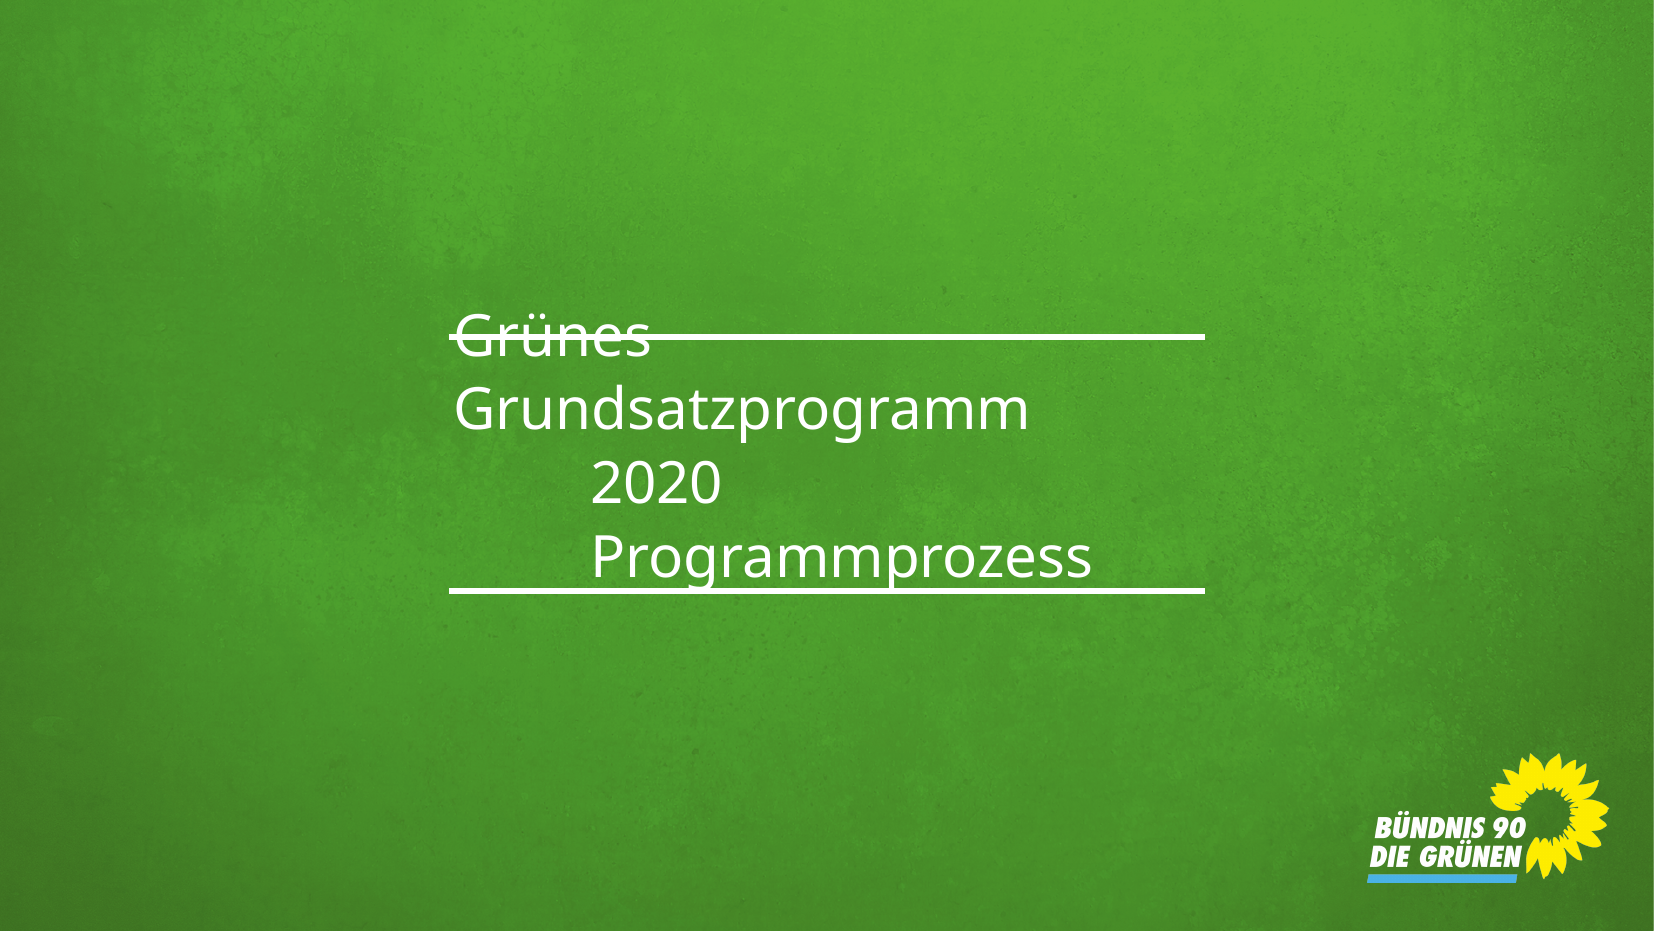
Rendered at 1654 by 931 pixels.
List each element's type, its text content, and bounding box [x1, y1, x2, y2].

title Grünes Grundsatzprogramm 2020 Programmprozess [453, 315, 1198, 815]
picture [0, 0, 1654, 931]
